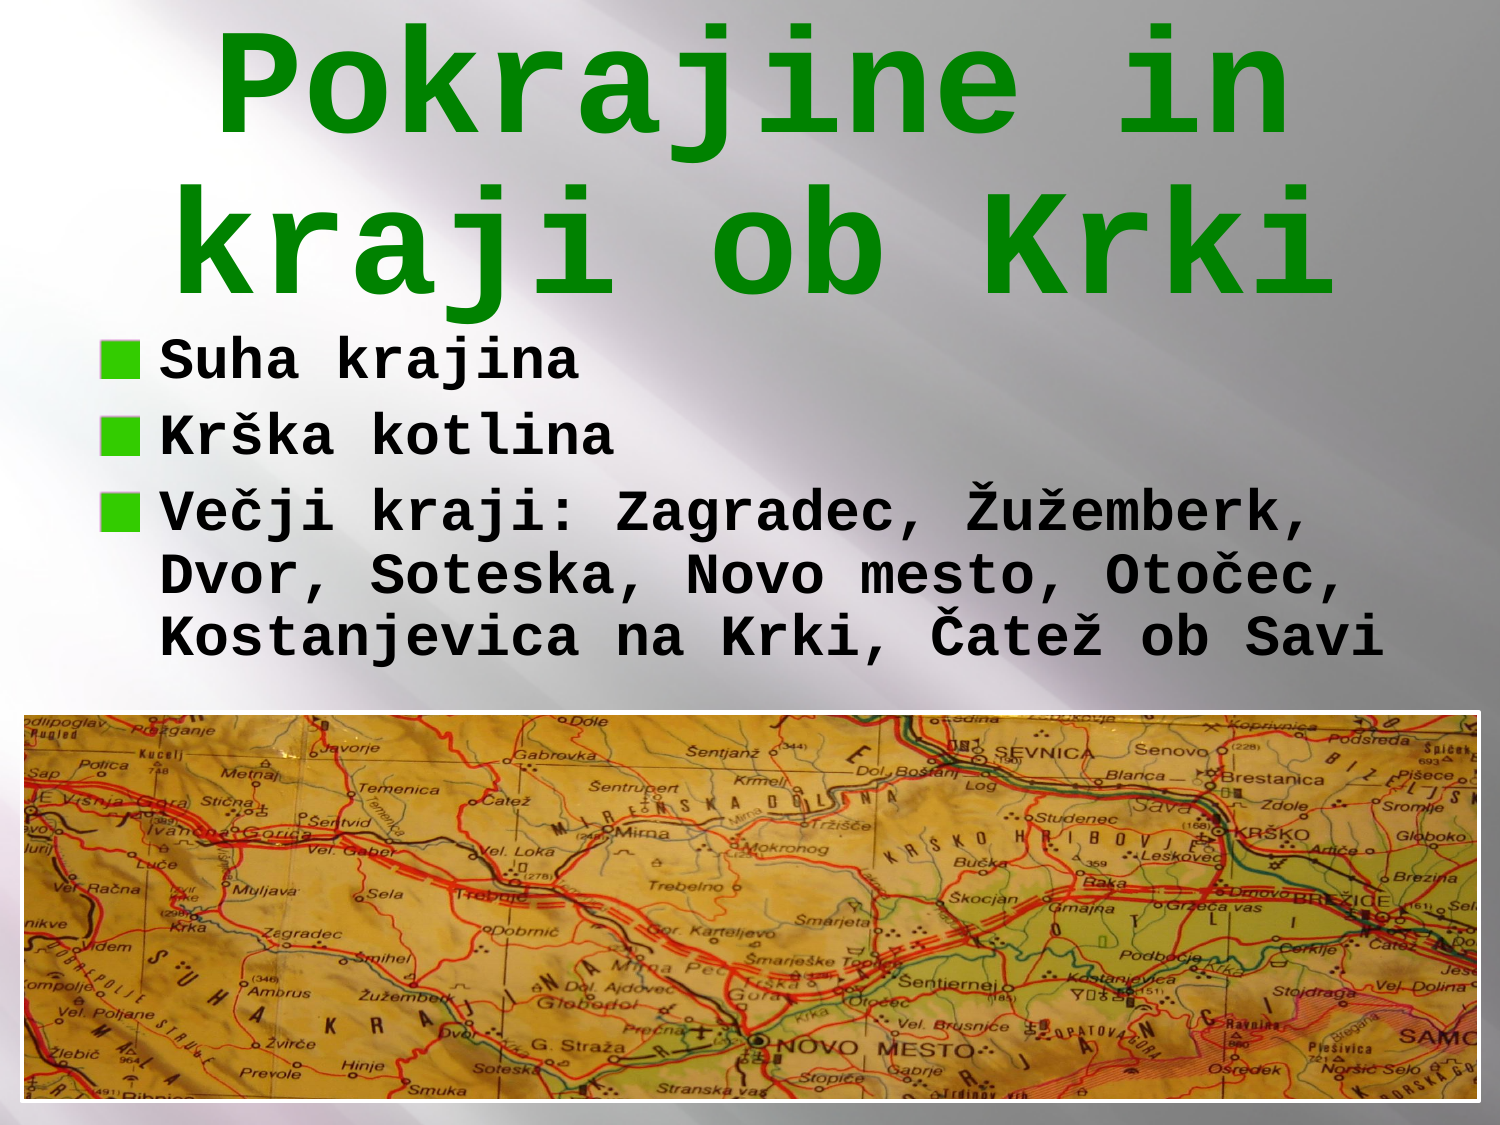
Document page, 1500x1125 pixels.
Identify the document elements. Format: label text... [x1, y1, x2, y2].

picture [0, 0, 1500, 1125]
title Pokrajine in kraji ob Krki [70, 23, 1437, 307]
list Suha krajina Krška kotlina Večji kraji: Zagradec, Žužemberk, Dvor, Soteska, Novo mesto, Otočec, Kostanjevica na Krki, Čatež ob Savi [70, 328, 1421, 710]
